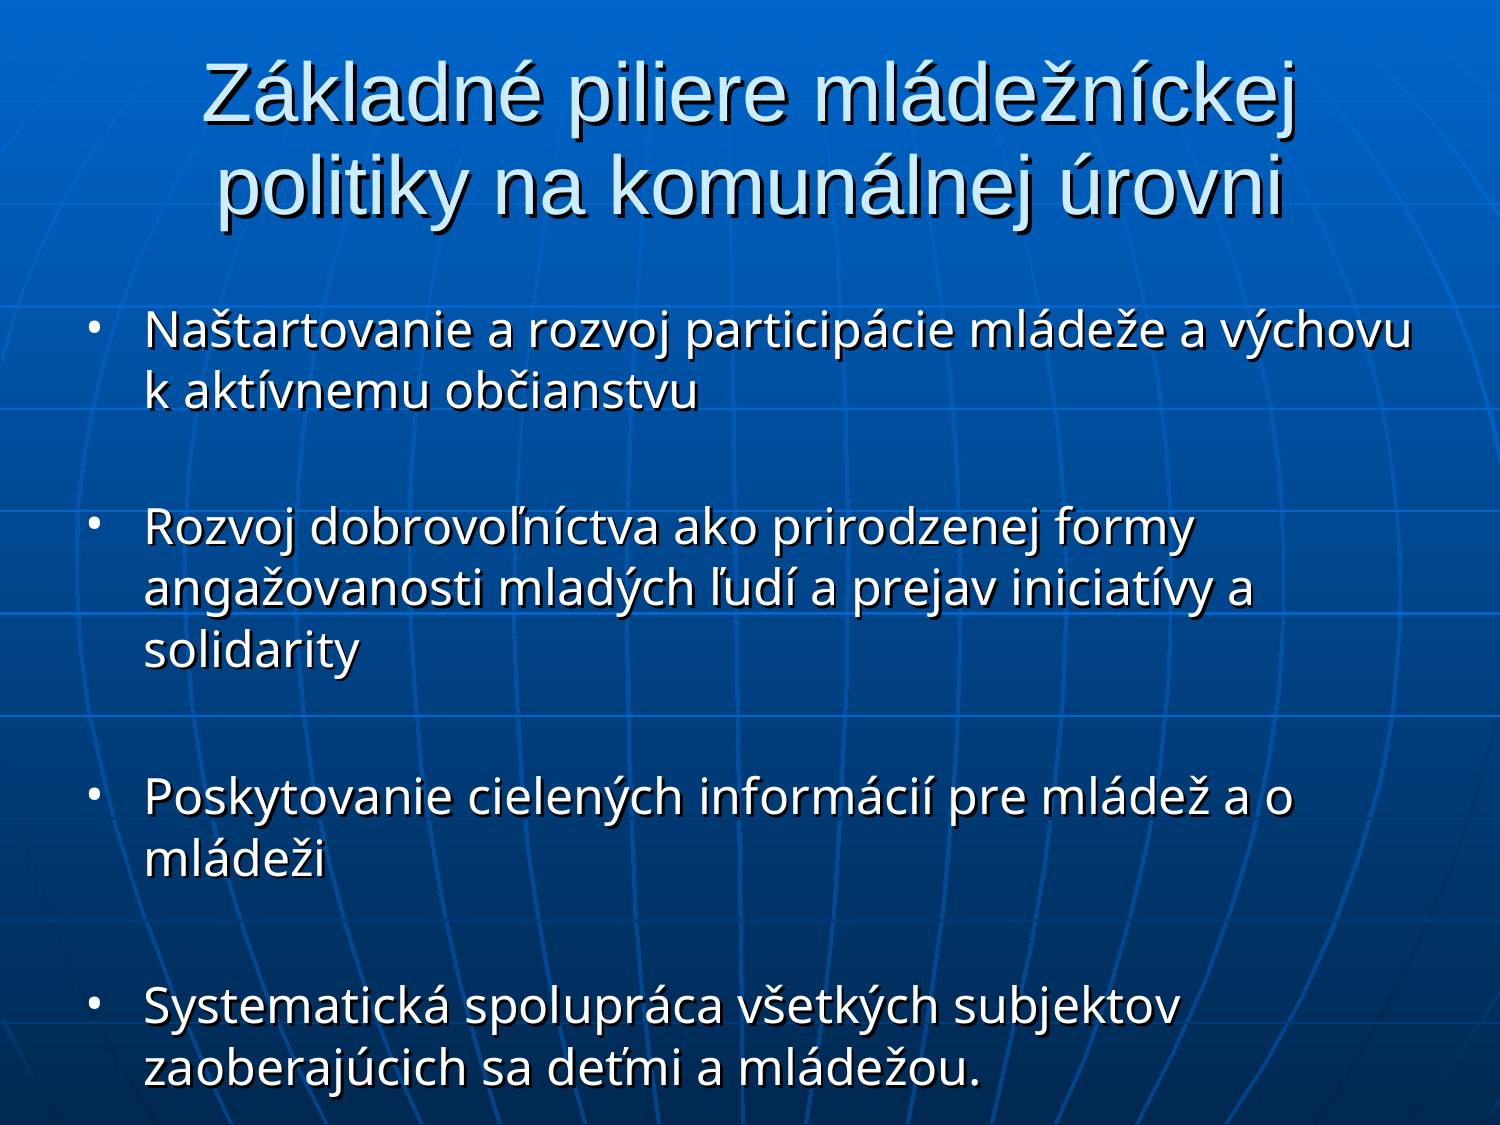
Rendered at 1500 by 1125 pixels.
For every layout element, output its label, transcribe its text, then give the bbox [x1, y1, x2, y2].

list Naštartovanie a rozvoj participácie mládeže a výchovu k aktívnemu občianstvu Rozvoj dobrovoľníctva ako prirodzenej formy angažovanosti mladých ľudí a prejav iniciatívy a solidarity Poskytovanie cielených informácií pre mládež a o mládeži Systematická spolupráca všetkých subjektov zaoberajúcich sa deťmi a mládežou. [41, 290, 1459, 1071]
title Základné piliere mládežníckej politiky na komunálnej úrovni [75, 38, 1426, 240]
